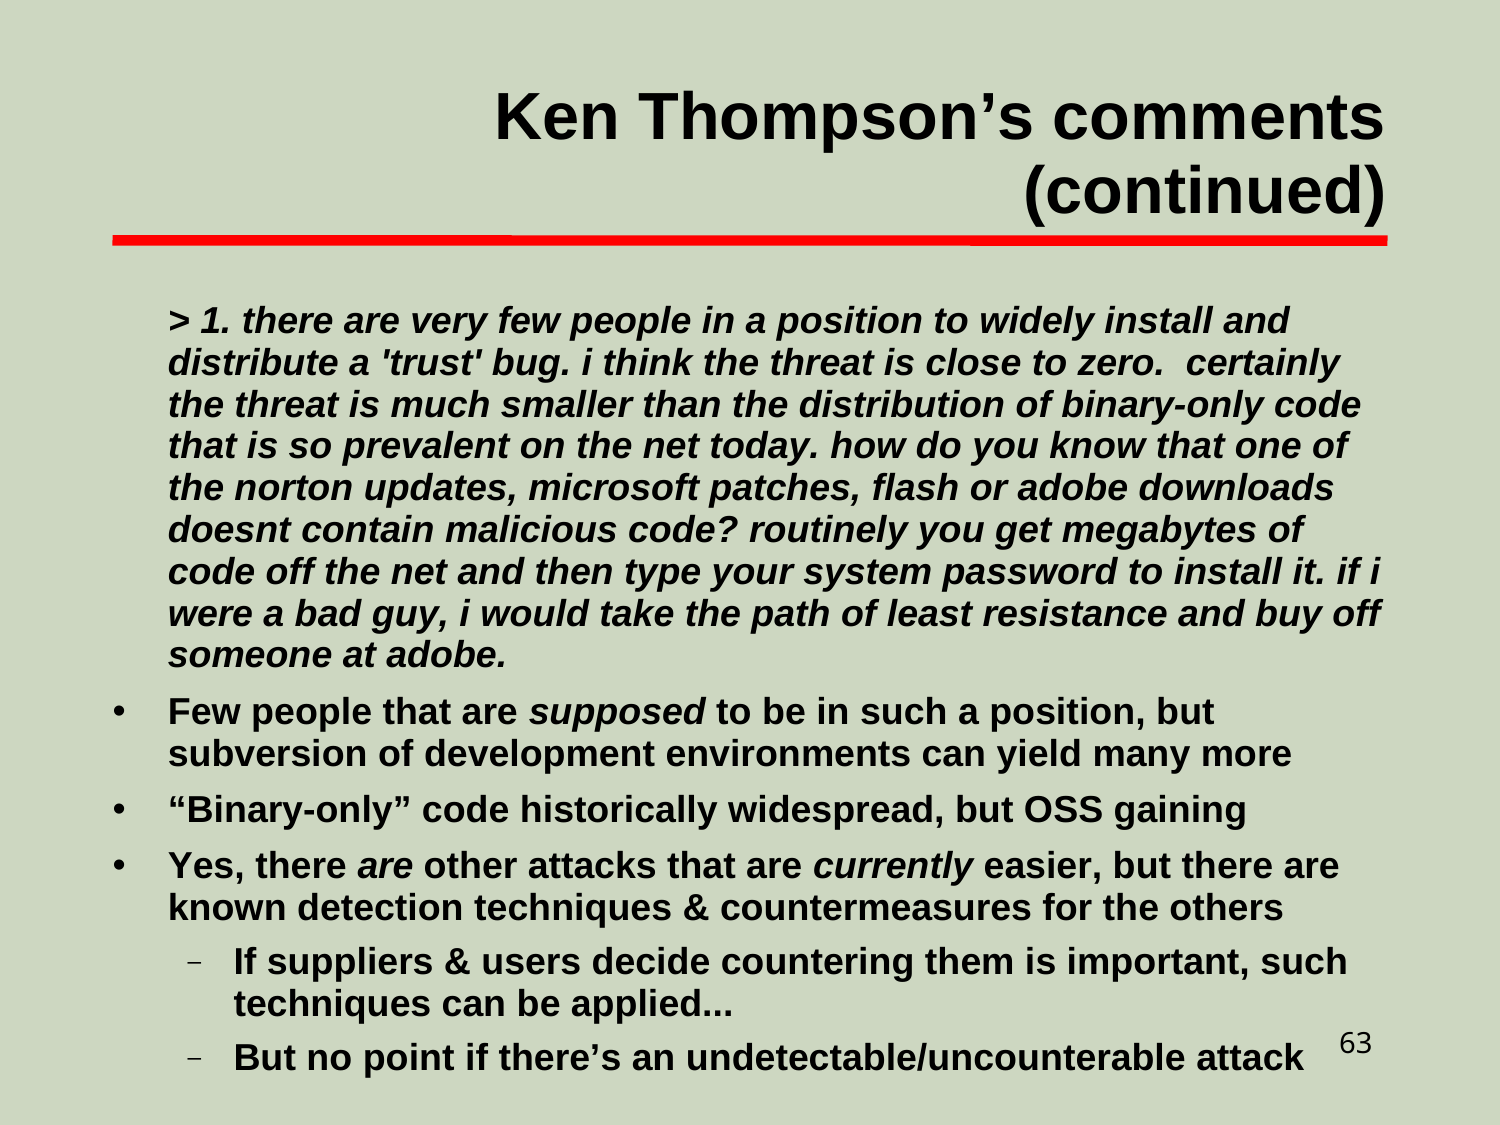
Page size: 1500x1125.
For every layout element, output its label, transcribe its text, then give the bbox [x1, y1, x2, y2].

list > 1. there are very few people in a position to widely install and distribute a 'trust' bug. i think the threat is close to zero. certainly the threat is much smaller than the distribution of binary-only code that is so prevalent on the net today. how do you know that one of the norton updates, microsoft patches, flash or adobe downloads doesnt contain malicious code? routinely you get megabytes of code off the net and then type your system password to install it. if i were a bad guy, i would take the path of least resistance and buy off someone at adobe. Few people that are supposed to be in such a position, but subversion of development environments can yield many more “Binary-only” code historically widespread, but OSS gaining Yes, there are other attacks that are currently easier, but there are known detection techniques & countermeasures for the others If suppliers & users decide countering them is important, such techniques can be applied... But no point if there’s an undetectable/uncounterable attack [112, 299, 1387, 1099]
title Ken Thompson’s comments (continued) [124, 80, 1387, 229]
